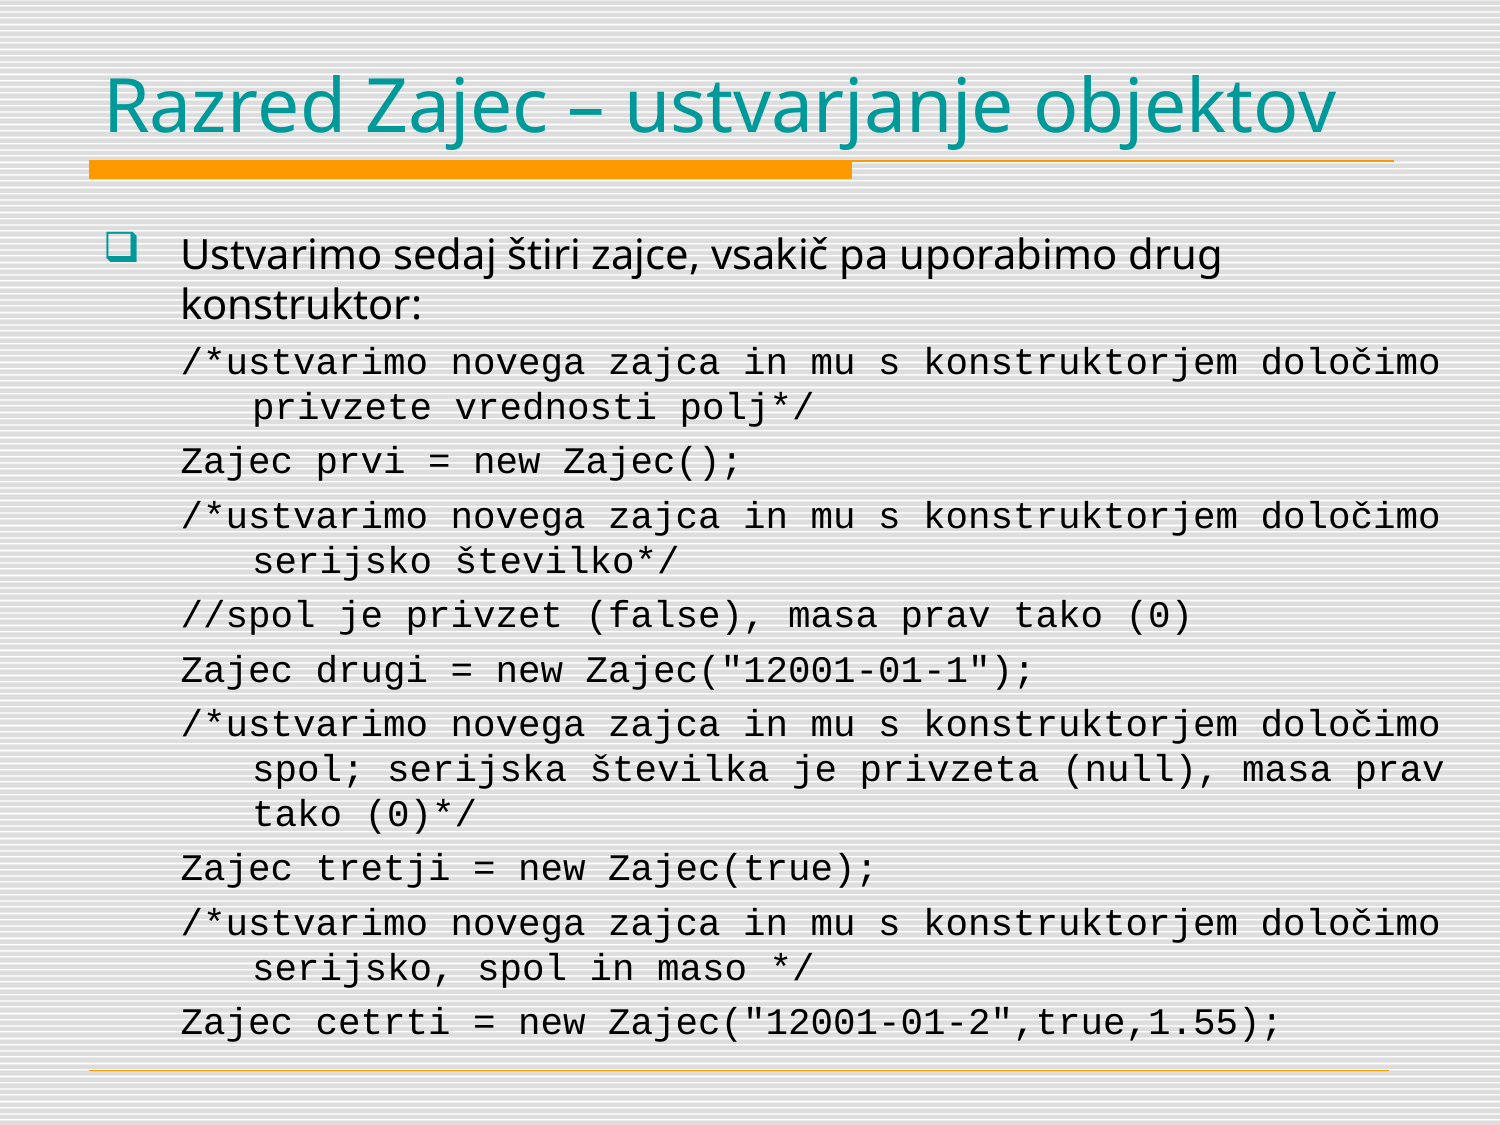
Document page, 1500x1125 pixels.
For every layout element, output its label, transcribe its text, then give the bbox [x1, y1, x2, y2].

picture [0, 0, 1500, 1125]
title Razred Zajec – ustvarjanje objektov [88, 42, 1401, 155]
list Ustvarimo sedaj štiri zajce, vsakič pa uporabimo drug konstruktor: /*ustvarimo novega zajca in mu s konstruktorjem določimo privzete vrednosti polj*/ Zajec prvi = new Zajec(); /*ustvarimo novega zajca in mu s konstruktorjem določimo serijsko številko*/ //spol je privzet (false), masa prav tako (0) Zajec drugi = new Zajec("12001-01-1"); /*ustvarimo novega zajca in mu s konstruktorjem določimo spol; serijska številka je privzeta (null), masa prav tako (0)*/ Zajec tretji = new Zajec(true); /*ustvarimo novega zajca in mu s konstruktorjem določimo serijsko, spol in maso */ Zajec cetrti = new Zajec("12001-01-2",true,1.55); [88, 220, 1471, 1059]
